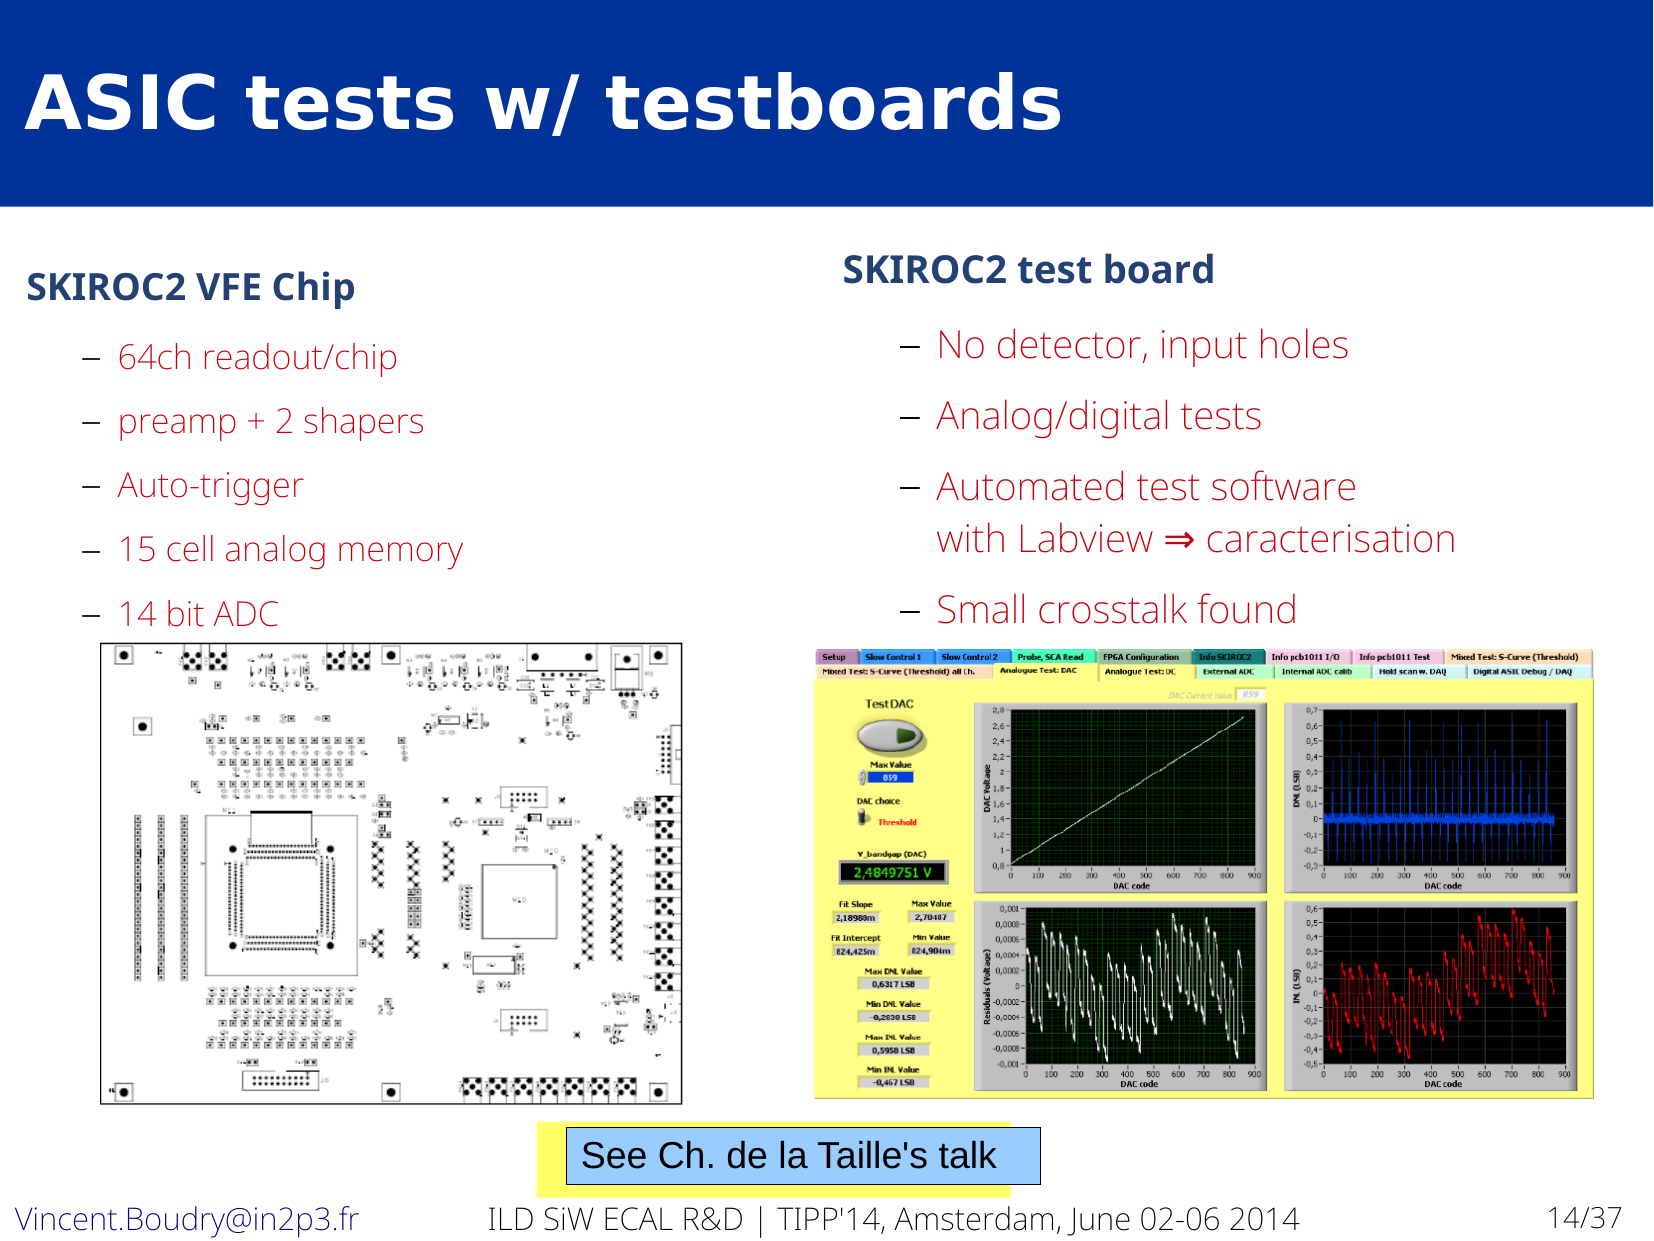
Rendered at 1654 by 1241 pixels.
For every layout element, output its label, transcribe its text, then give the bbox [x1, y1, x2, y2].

picture [100, 632, 706, 1130]
title ASIC tests w/ testboards [24, 17, 1635, 191]
text_box [536, 1121, 1011, 1198]
text_box See Ch. de la Taille's talk [566, 1127, 1041, 1185]
list SKIROC2 VFE Chip 64ch readout/chip preamp + 2 shapers Auto-trigger 15 cell analog memory 14 bit ADC [26, 260, 810, 639]
picture [814, 649, 1600, 1109]
list SKIROC2 test board No detector, input holes Analog/digital tests Automated test software with Labview ⇒ caracterisation Small crosstalk found [842, 242, 1626, 640]
